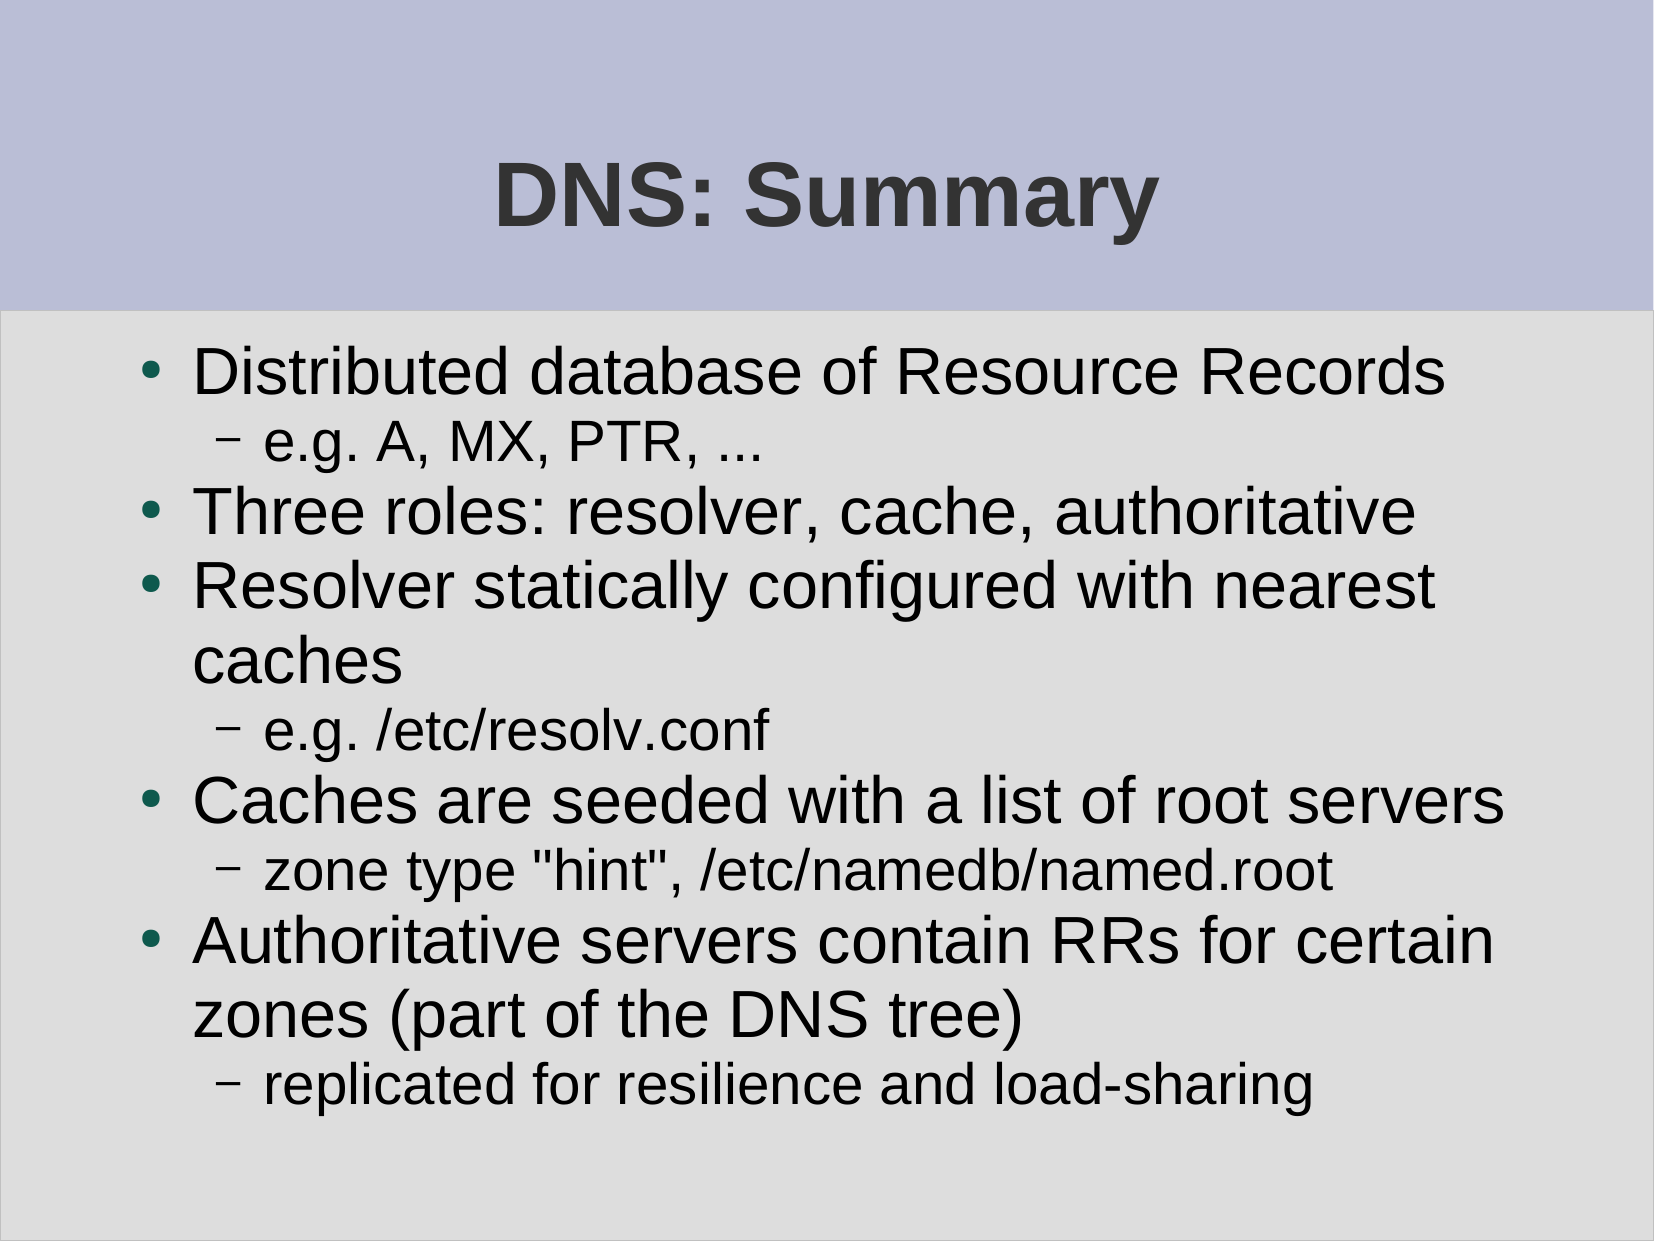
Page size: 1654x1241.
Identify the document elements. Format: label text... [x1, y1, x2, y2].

title DNS: Summary [121, 91, 1534, 299]
list Distributed database of Resource Records e.g. A, MX, PTR, ... Three roles: resolver, cache, authoritative Resolver statically configured with nearest caches e.g. /etc/resolv.conf Caches are seeded with a list of root servers zone type "hint", /etc/namedb/named.root Authoritative servers contain RRs for certain zones (part of the DNS tree) replicated for resilience and load-sharing [121, 333, 1561, 1144]
